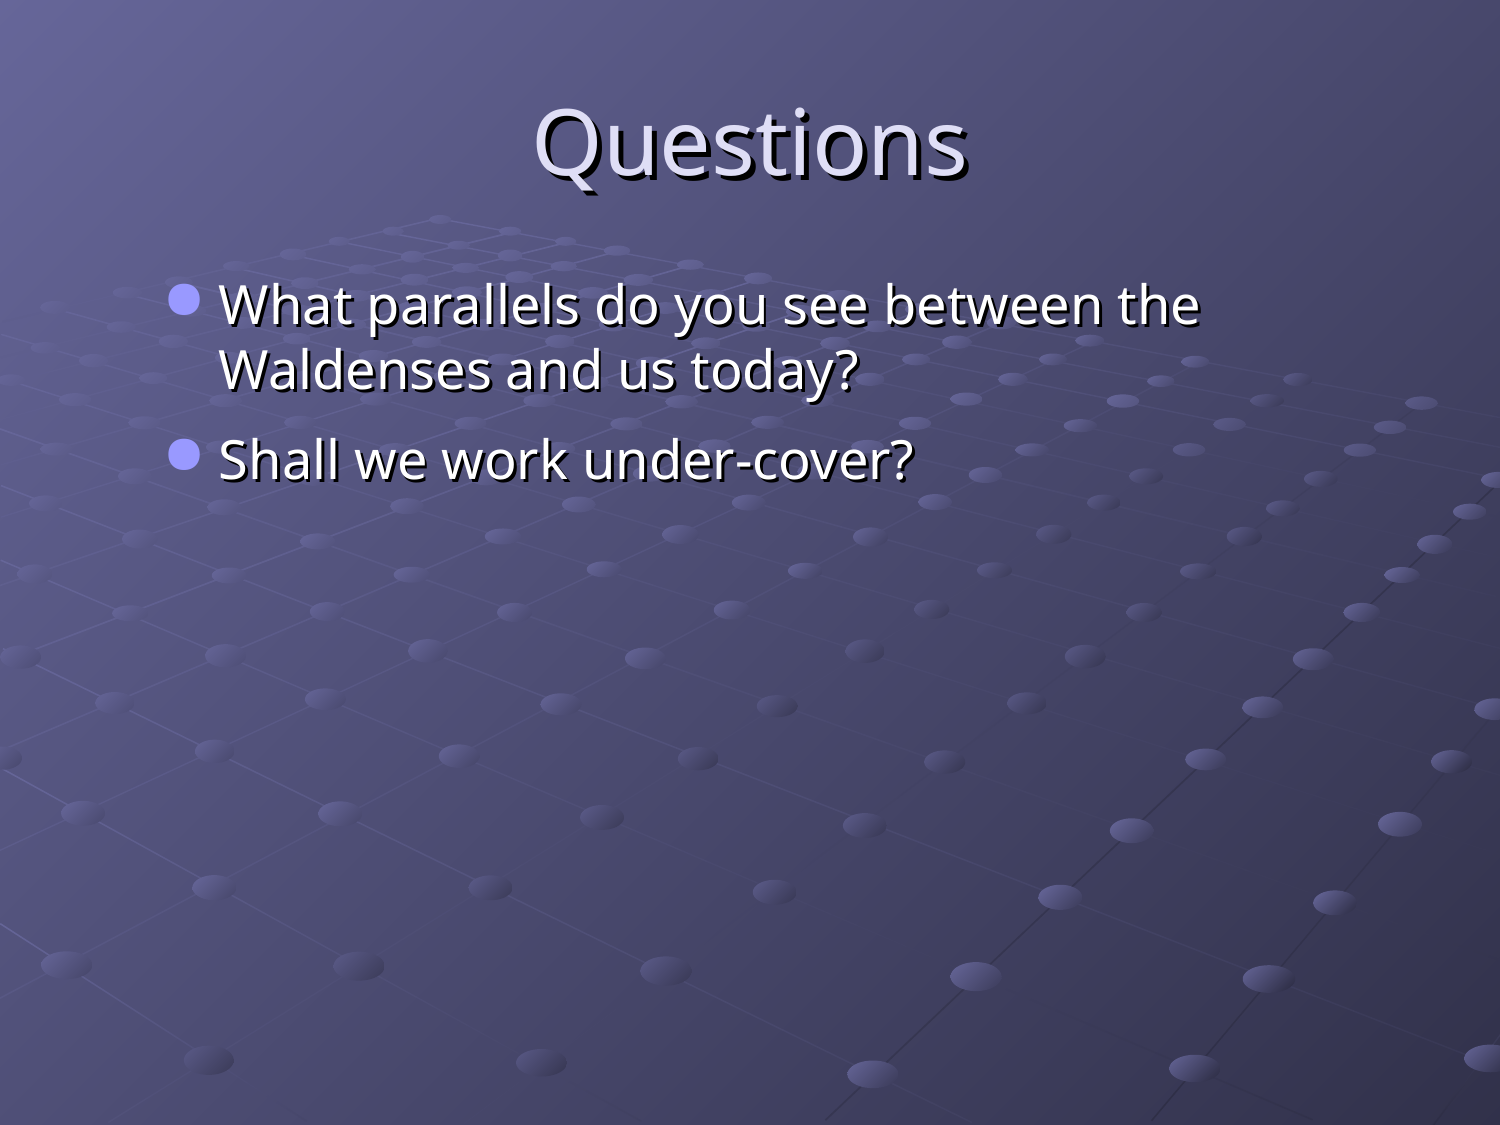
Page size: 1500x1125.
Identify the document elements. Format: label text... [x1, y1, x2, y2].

text_box What parallels do you see between the Waldenses and us today? Shall we work under-cover? [147, 262, 1353, 1007]
title Questions [75, 45, 1426, 233]
